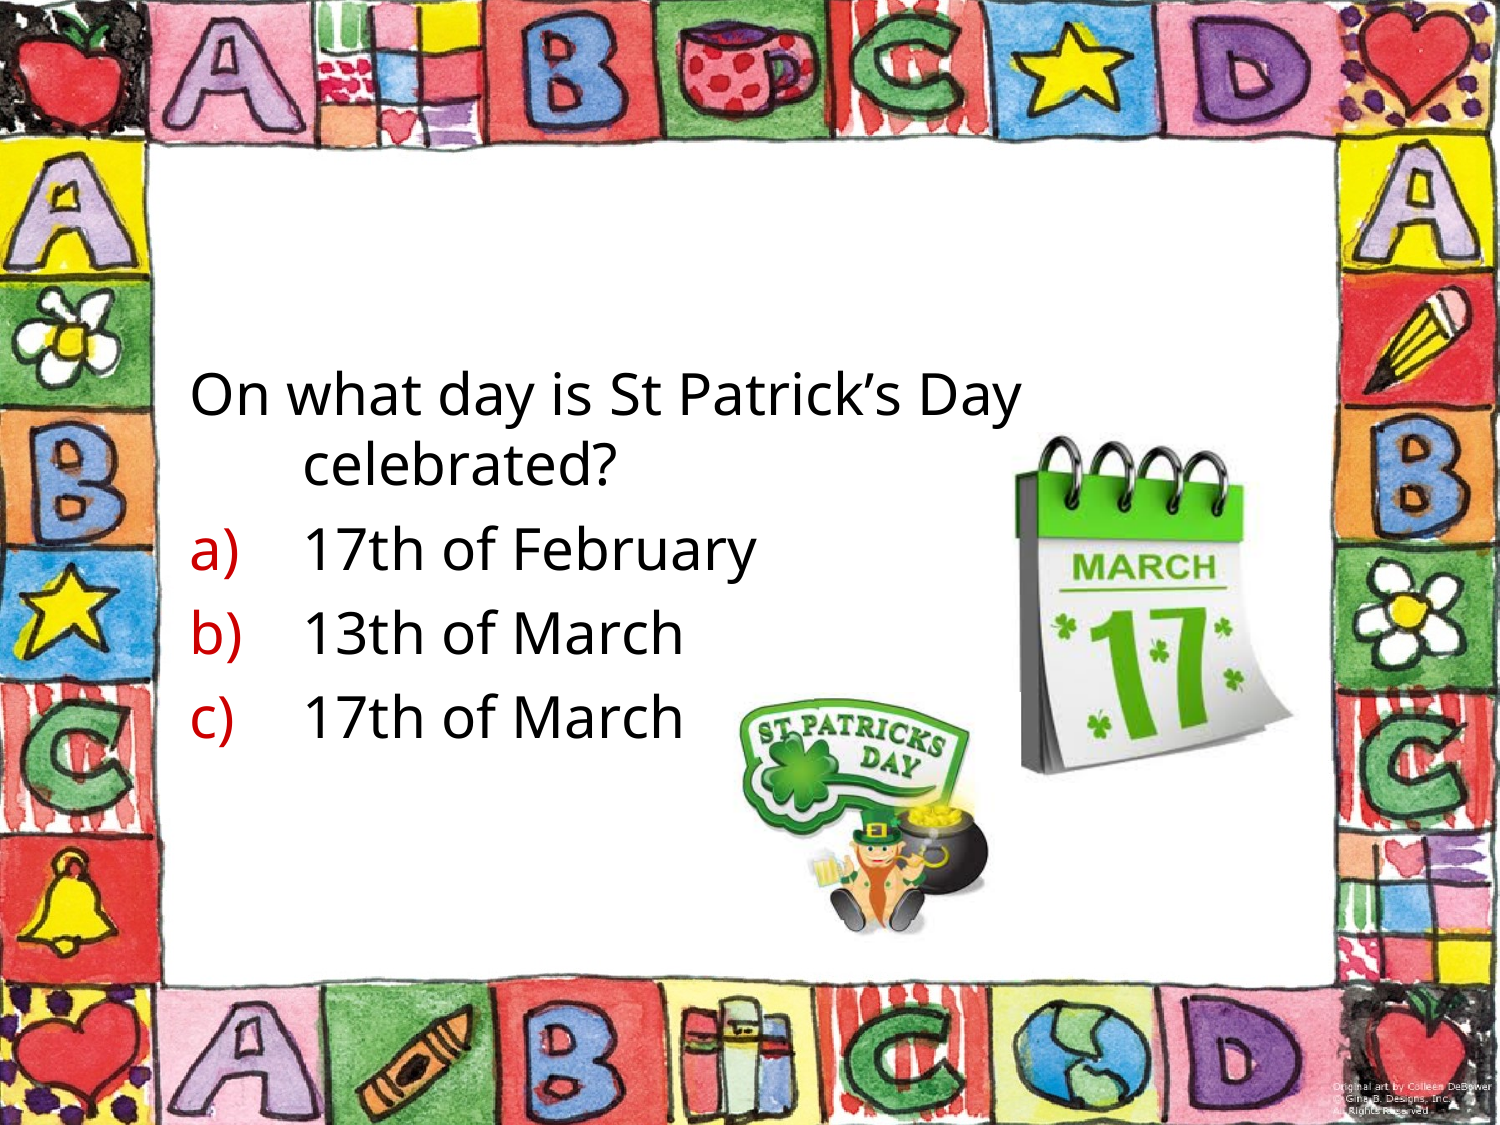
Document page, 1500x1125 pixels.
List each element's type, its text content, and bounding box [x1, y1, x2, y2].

picture [0, 0, 1500, 1125]
list On what day is St Patrick’s Day celebrated? 17th of February 13th of March 17th of March [174, 350, 1326, 951]
